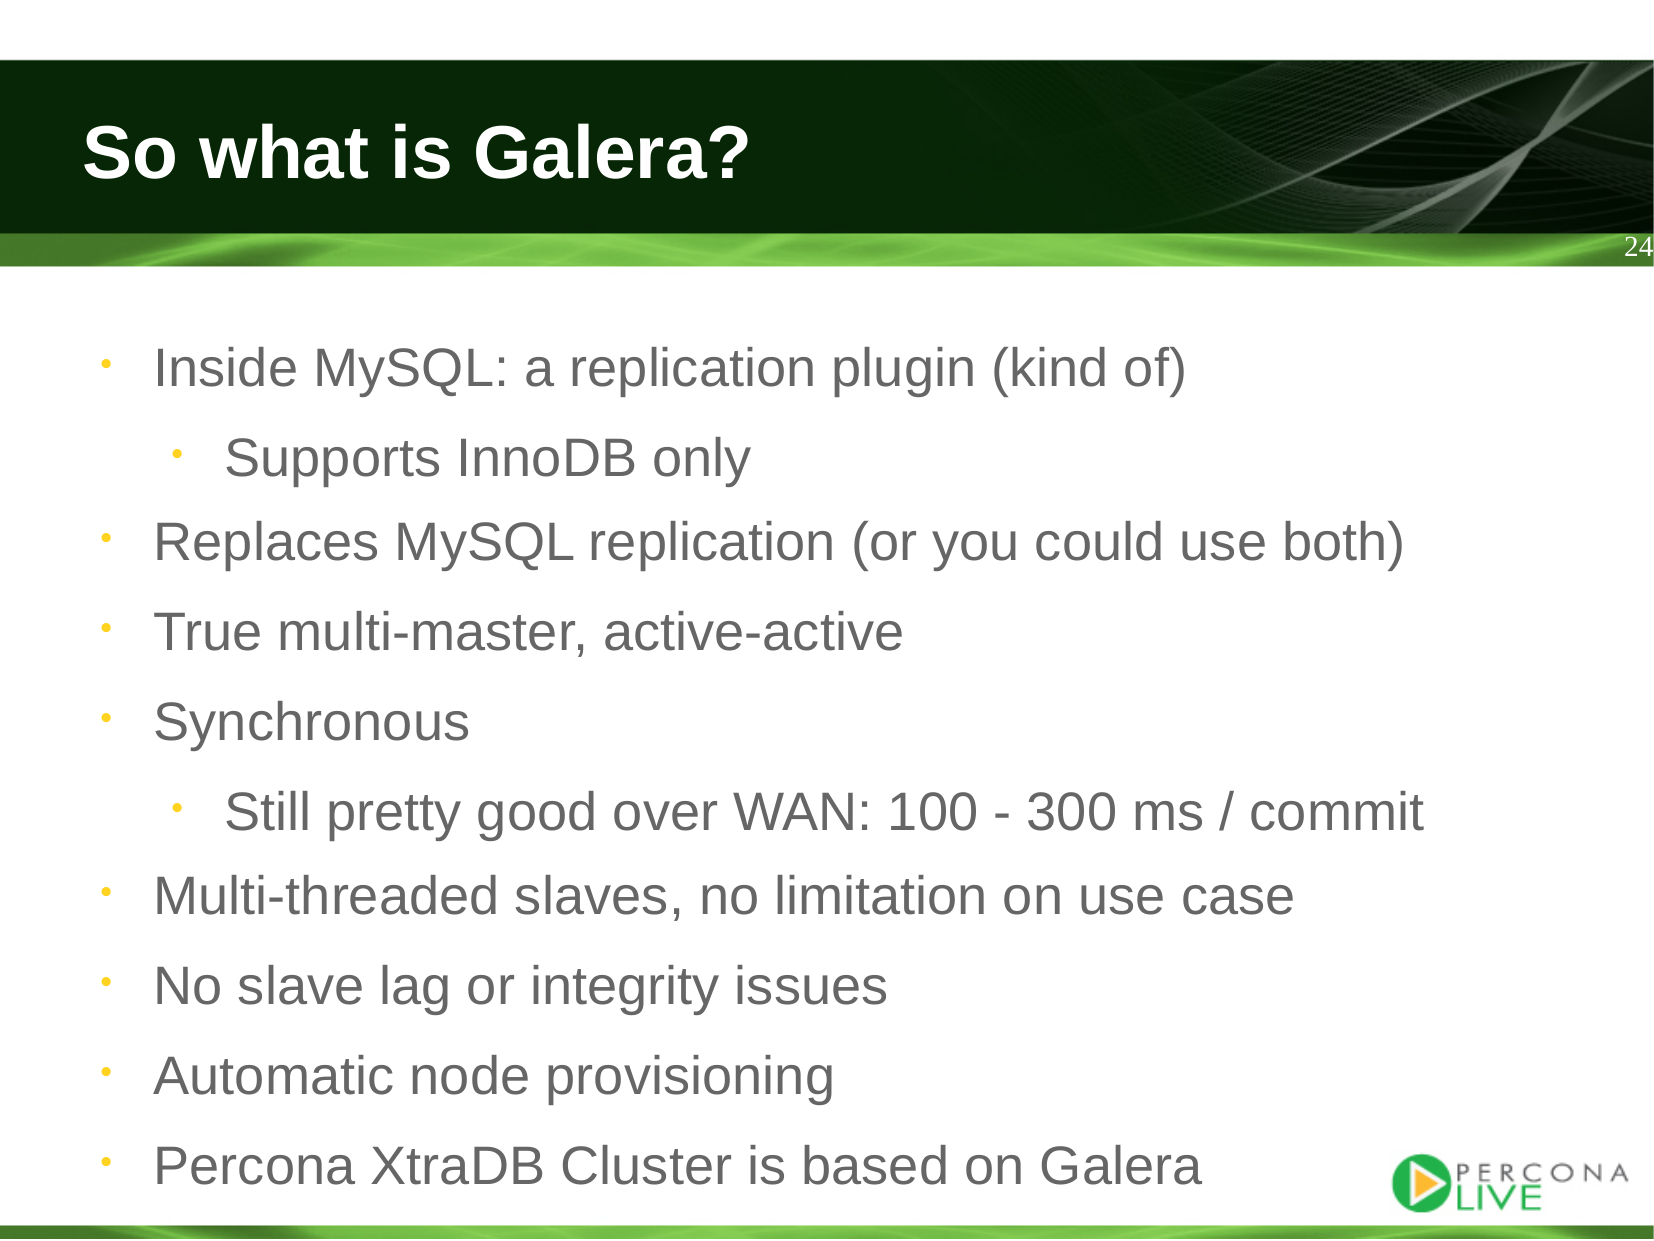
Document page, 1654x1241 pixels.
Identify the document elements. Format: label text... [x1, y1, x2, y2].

title So what is Galera? [82, 49, 1571, 257]
list Inside MySQL: a replication plugin (kind of) Supports InnoDB only Replaces MySQL replication (or you could use both) True multi-master, active-active Synchronous Still pretty good over WAN: 100 - 300 ms / commit Multi-threaded slaves, no limitation on use case No slave lag or integrity issues Automatic node provisioning Percona XtraDB Cluster is based on Galera [82, 337, 1571, 1197]
picture [0, 1, 1654, 1239]
